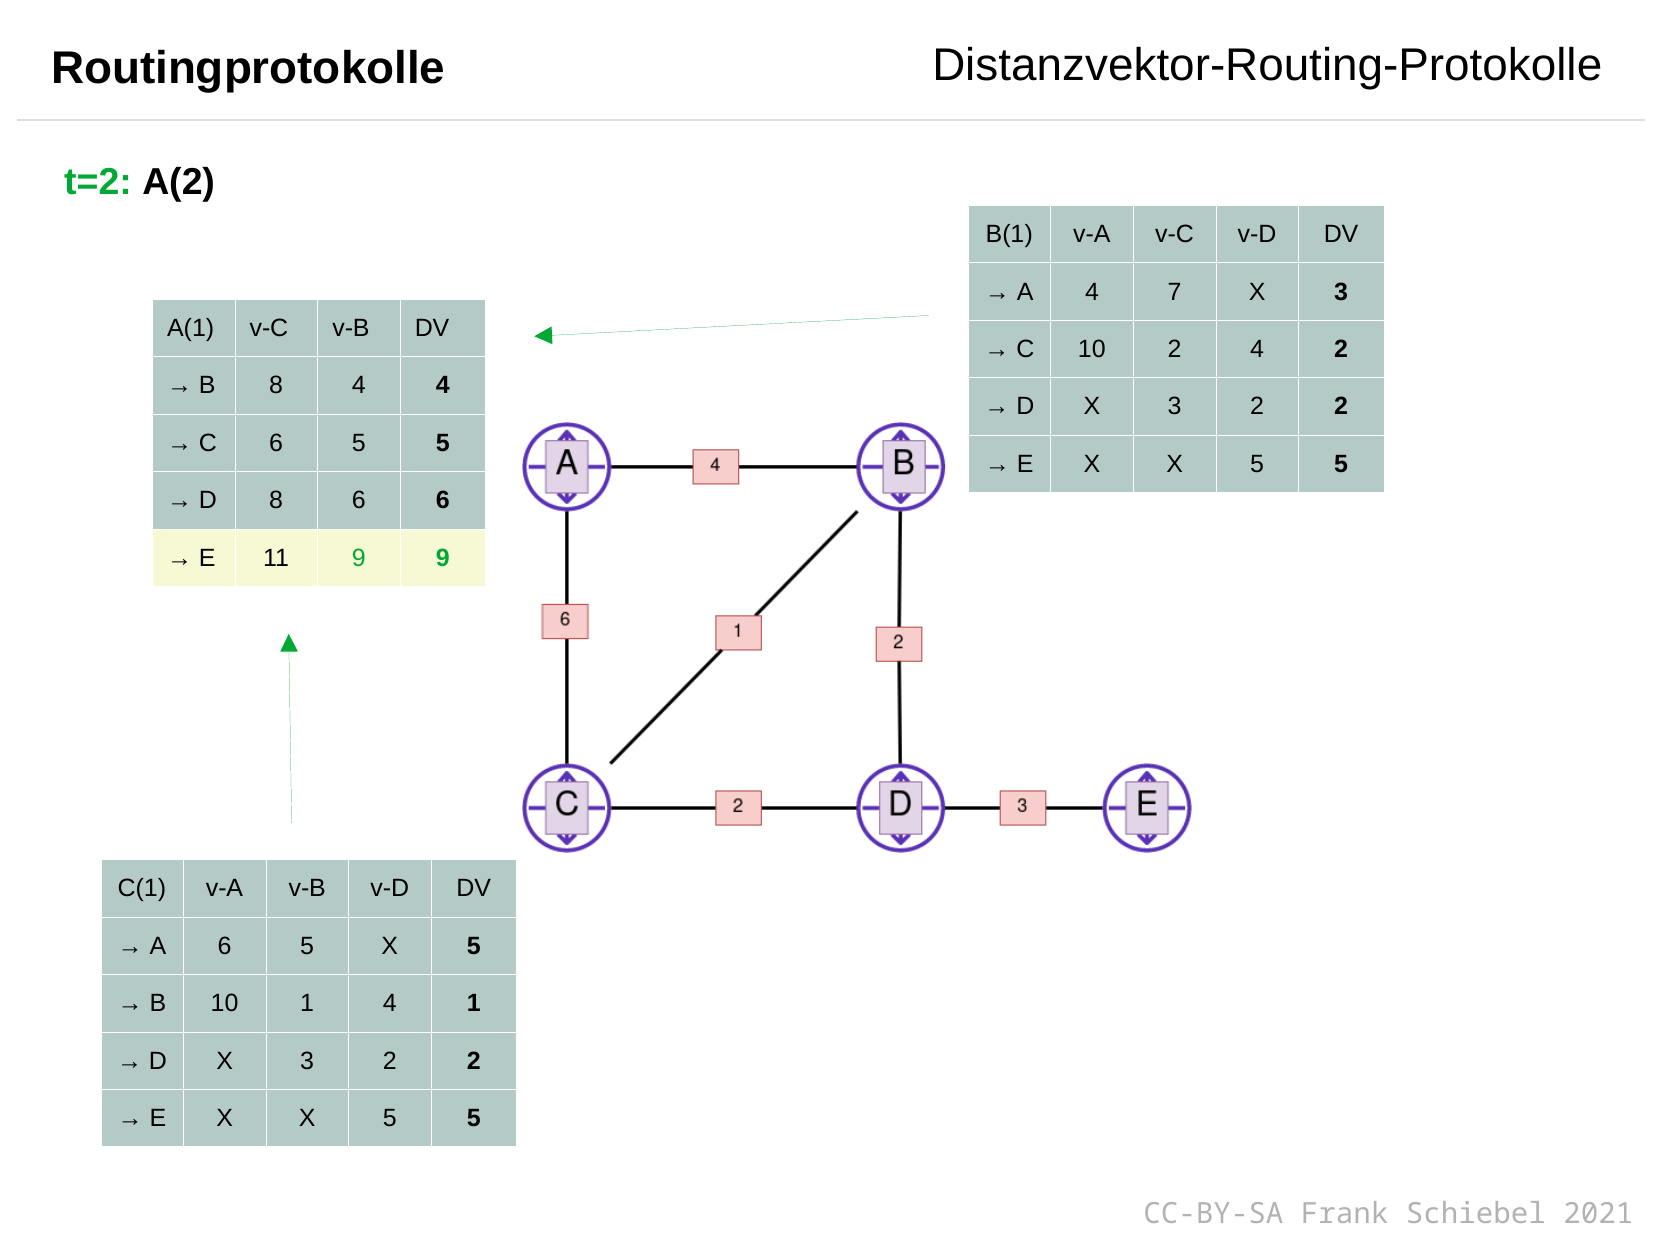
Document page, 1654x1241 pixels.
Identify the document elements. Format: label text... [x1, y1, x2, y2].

table_header v-A [1051, 206, 1133, 262]
table_cell 4 [1217, 321, 1298, 377]
table_header A(1) [153, 300, 235, 356]
table_header v-C [236, 300, 317, 356]
table_header v-D [1217, 206, 1298, 262]
table_cell 5 [349, 1090, 431, 1146]
table_cell 2 [1217, 378, 1298, 435]
table_cell 1 [267, 975, 348, 1032]
table_cell → B [102, 975, 183, 1032]
table_cell 4 [401, 357, 485, 414]
table_cell X [1051, 378, 1133, 435]
table_cell 5 [432, 918, 516, 974]
table_header v-B [267, 860, 348, 917]
text_box Distanzvektor-Routing-Protokolle [904, 31, 1618, 98]
text_box Routingprotokolle [36, 35, 550, 102]
table_cell 3 [267, 1033, 348, 1089]
table_cell → E [153, 530, 235, 586]
table_header DV [401, 300, 485, 356]
table_cell → A [102, 918, 183, 974]
table_cell 5 [267, 918, 348, 974]
table_cell → C [153, 415, 235, 471]
table_header v-D [349, 860, 431, 917]
table_cell 2 [432, 1033, 516, 1089]
table_cell 10 [1051, 321, 1133, 377]
table_cell 9 [401, 530, 485, 586]
table_cell X [1134, 436, 1216, 492]
table_header v-B [318, 300, 400, 356]
table_cell → D [153, 472, 235, 529]
table_cell 5 [432, 1090, 516, 1146]
table_cell X [184, 1090, 266, 1146]
table_cell 1 [432, 975, 516, 1032]
table_cell 2 [1299, 321, 1384, 377]
table_cell 10 [184, 975, 266, 1032]
table_cell 6 [236, 415, 317, 471]
table_cell 2 [349, 1033, 431, 1089]
table_cell 5 [401, 415, 485, 471]
table_cell 11 [236, 530, 317, 586]
table_cell X [184, 1033, 266, 1089]
table_cell 4 [1051, 263, 1133, 320]
table_header B(1) [969, 206, 1050, 262]
table_cell 5 [318, 415, 400, 471]
table_cell X [1051, 436, 1133, 492]
table_cell 6 [184, 918, 266, 974]
table_cell 2 [1134, 321, 1216, 377]
table_cell X [267, 1090, 348, 1146]
text_box t=2: A(2) [49, 153, 1554, 259]
table_cell 7 [1134, 263, 1216, 320]
table_cell 4 [318, 357, 400, 414]
picture [522, 422, 1192, 853]
table_cell 6 [401, 472, 485, 529]
table_cell 6 [318, 472, 400, 529]
table_cell → E [102, 1090, 183, 1146]
table_cell 3 [1299, 263, 1384, 320]
table_cell 8 [236, 357, 317, 414]
table_cell → B [153, 357, 235, 414]
table_cell → A [969, 263, 1050, 320]
table_header DV [1299, 206, 1384, 262]
table_cell 9 [318, 530, 400, 586]
table_cell X [1217, 263, 1298, 320]
table_cell 3 [1134, 378, 1216, 435]
table_cell → D [969, 378, 1050, 435]
table_header v-A [184, 860, 266, 917]
table_header C(1) [102, 860, 183, 917]
table_cell 8 [236, 472, 317, 529]
table_cell 4 [349, 975, 431, 1032]
table_header v-C [1134, 206, 1216, 262]
table_cell → C [969, 321, 1050, 377]
table_cell → E [969, 436, 1050, 492]
table_cell X [349, 918, 431, 974]
table_cell 5 [1217, 436, 1298, 492]
table_header DV [432, 860, 516, 917]
table_cell 5 [1299, 436, 1384, 492]
table_cell → D [102, 1033, 183, 1089]
table_cell 2 [1299, 378, 1384, 435]
